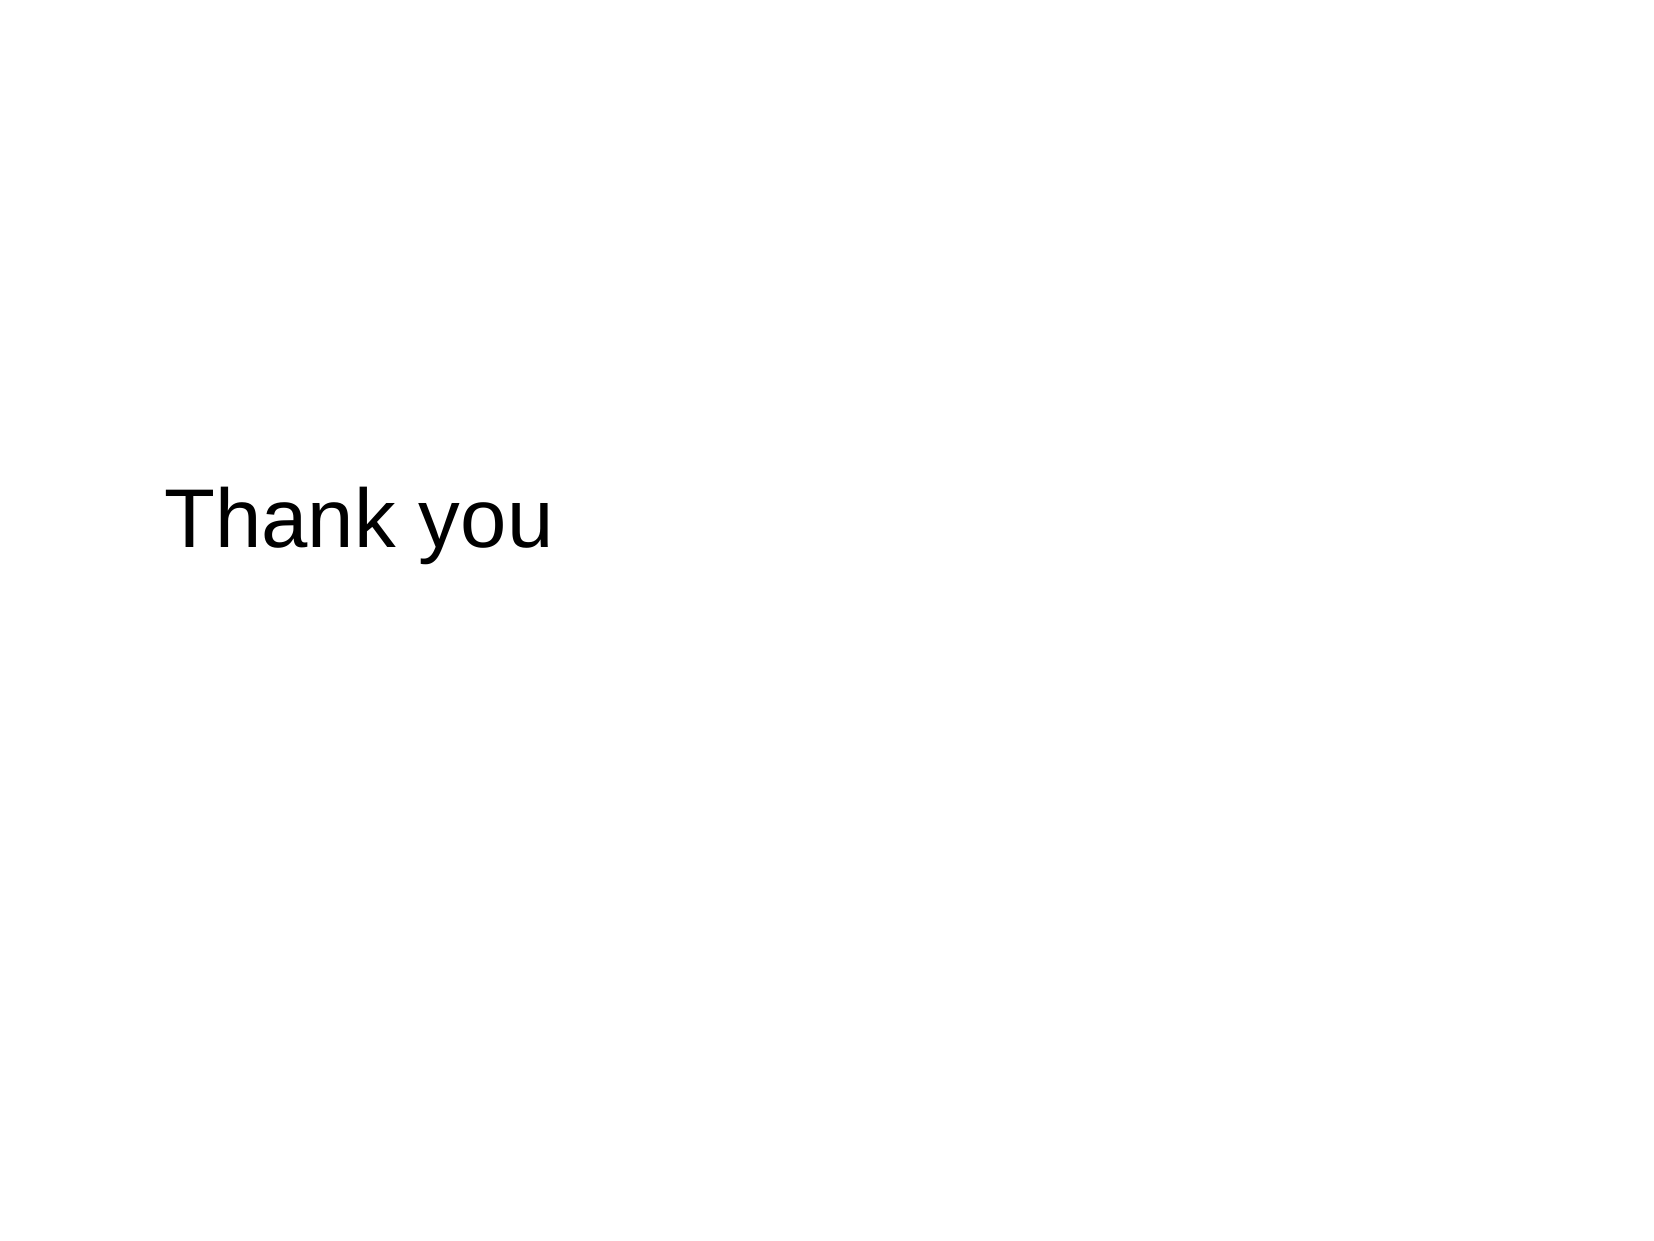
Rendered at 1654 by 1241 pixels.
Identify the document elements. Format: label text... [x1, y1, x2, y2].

text_box Thank you [150, 465, 1531, 574]
